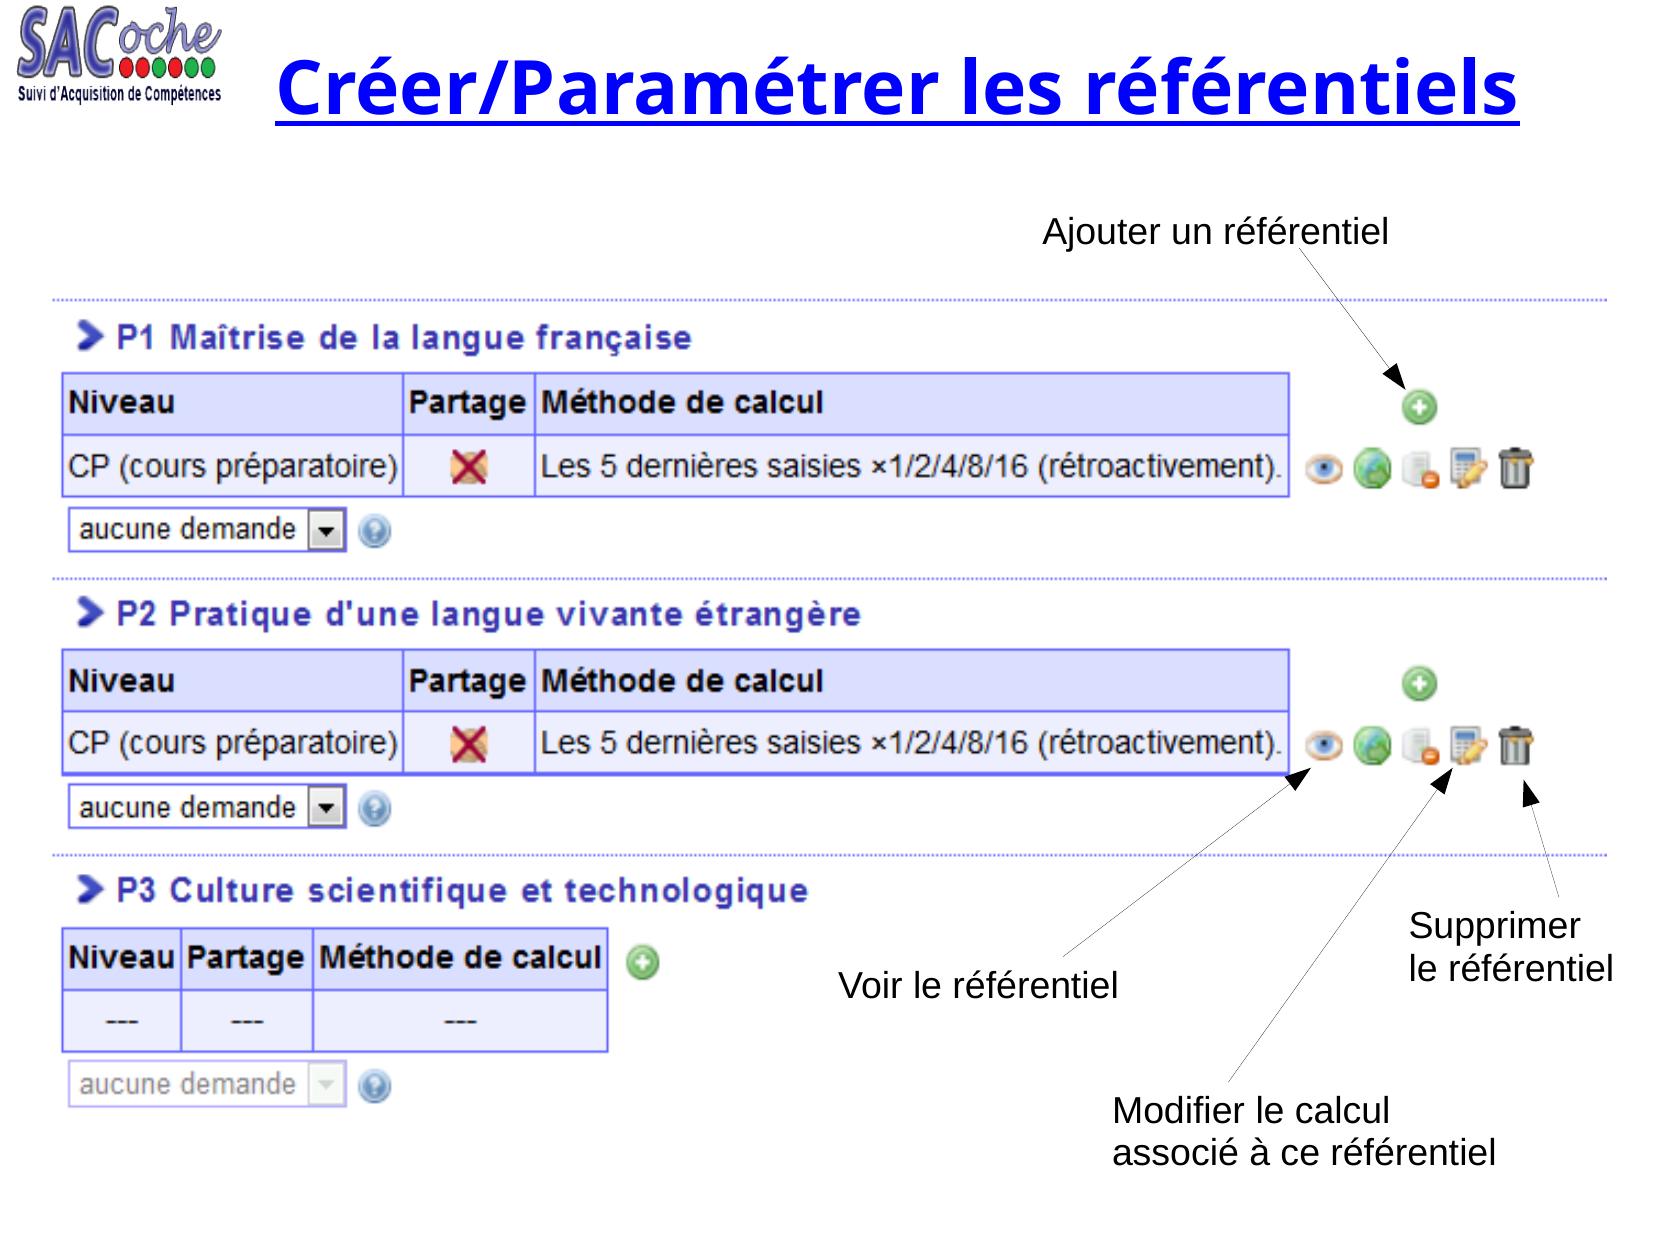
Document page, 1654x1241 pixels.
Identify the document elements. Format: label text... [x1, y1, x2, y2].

picture [51, 295, 1607, 1123]
title Créer/Paramétrer les référentiels [153, 0, 1642, 178]
text_box Ajouter un référentiel [1027, 202, 1405, 272]
text_box Voir le référentiel [823, 956, 1134, 1014]
picture [13, 1, 225, 107]
text_box Modifier le calcul associé à ce référentiel [1097, 1082, 1512, 1182]
text_box Supprimer le référentiel [1393, 897, 1630, 997]
